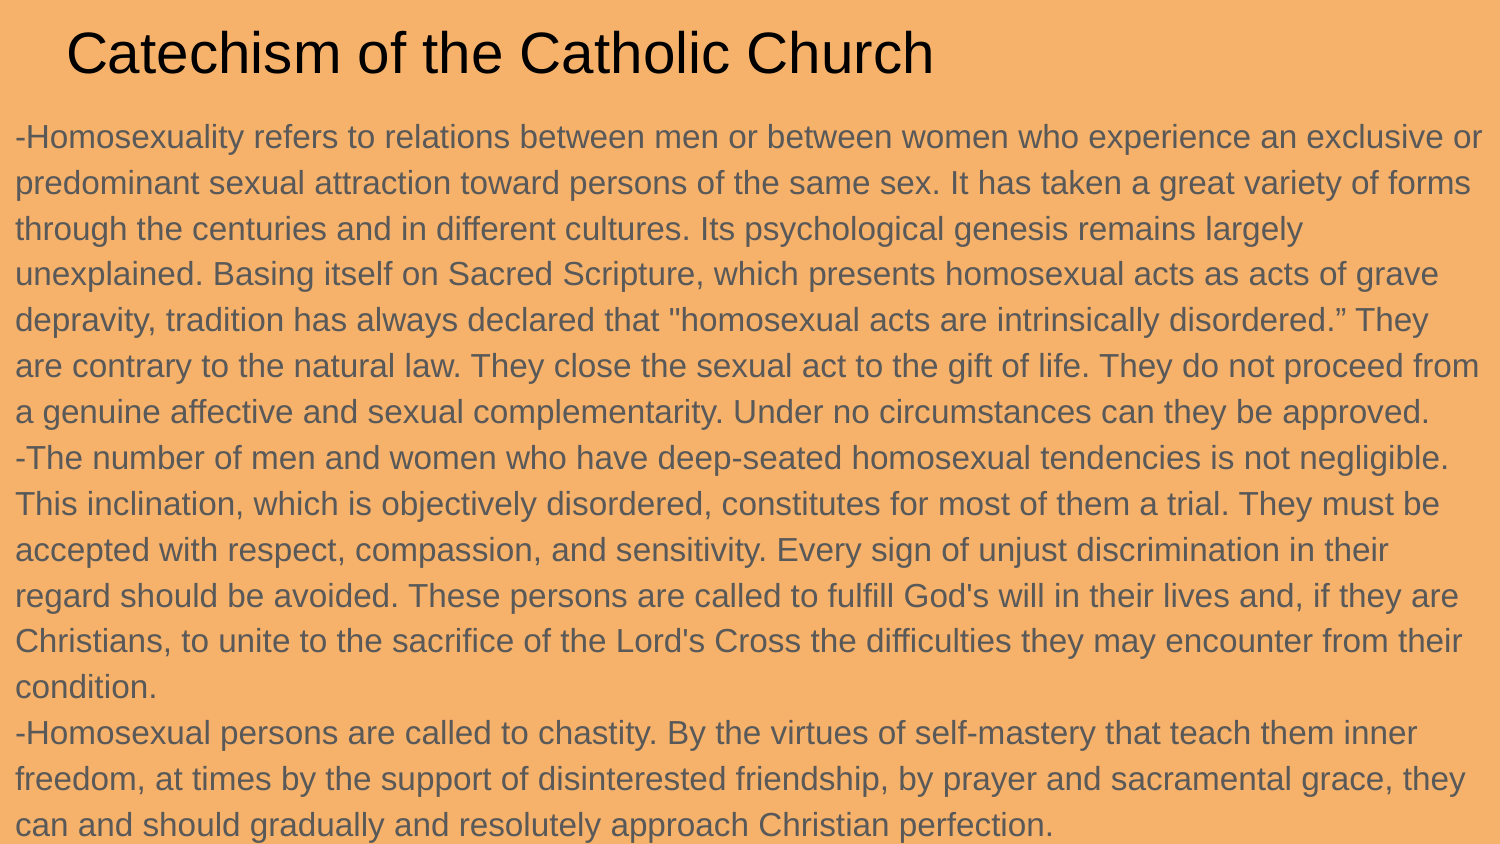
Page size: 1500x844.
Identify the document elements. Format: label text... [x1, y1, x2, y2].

list -Homosexuality refers to relations between men or between women who experience an exclusive or predominant sexual attraction toward persons of the same sex. It has taken a great variety of forms through the centuries and in different cultures. Its psychological genesis remains largely unexplained. Basing itself on Sacred Scripture, which presents homosexual acts as acts of grave depravity, tradition has always declared that "homosexual acts are intrinsically disordered.” They are contrary to the natural law. They close the sexual act to the gift of life. They do not proceed from a genuine affective and sexual complementarity. Under no circumstances can they be approved. -The number of men and women who have deep-seated homosexual tendencies is not negligible. This inclination, which is objectively disordered, constitutes for most of them a trial. They must be accepted with respect, compassion, and sensitivity. Every sign of unjust discrimination in their regard should be avoided. These persons are called to fulfill God's will in their lives and, if they are Christians, to unite to the sacrifice of the Lord's Cross the difficulties they may encounter from their condition. -Homosexual persons are called to chastity. By the virtues of self-mastery that teach them inner freedom, at times by the support of disinterested friendship, by prayer and sacramental grace, they can and should gradually and resolutely approach Christian perfection. [0, 93, 1500, 844]
title Catechism of the Catholic Church [51, 0, 1449, 93]
